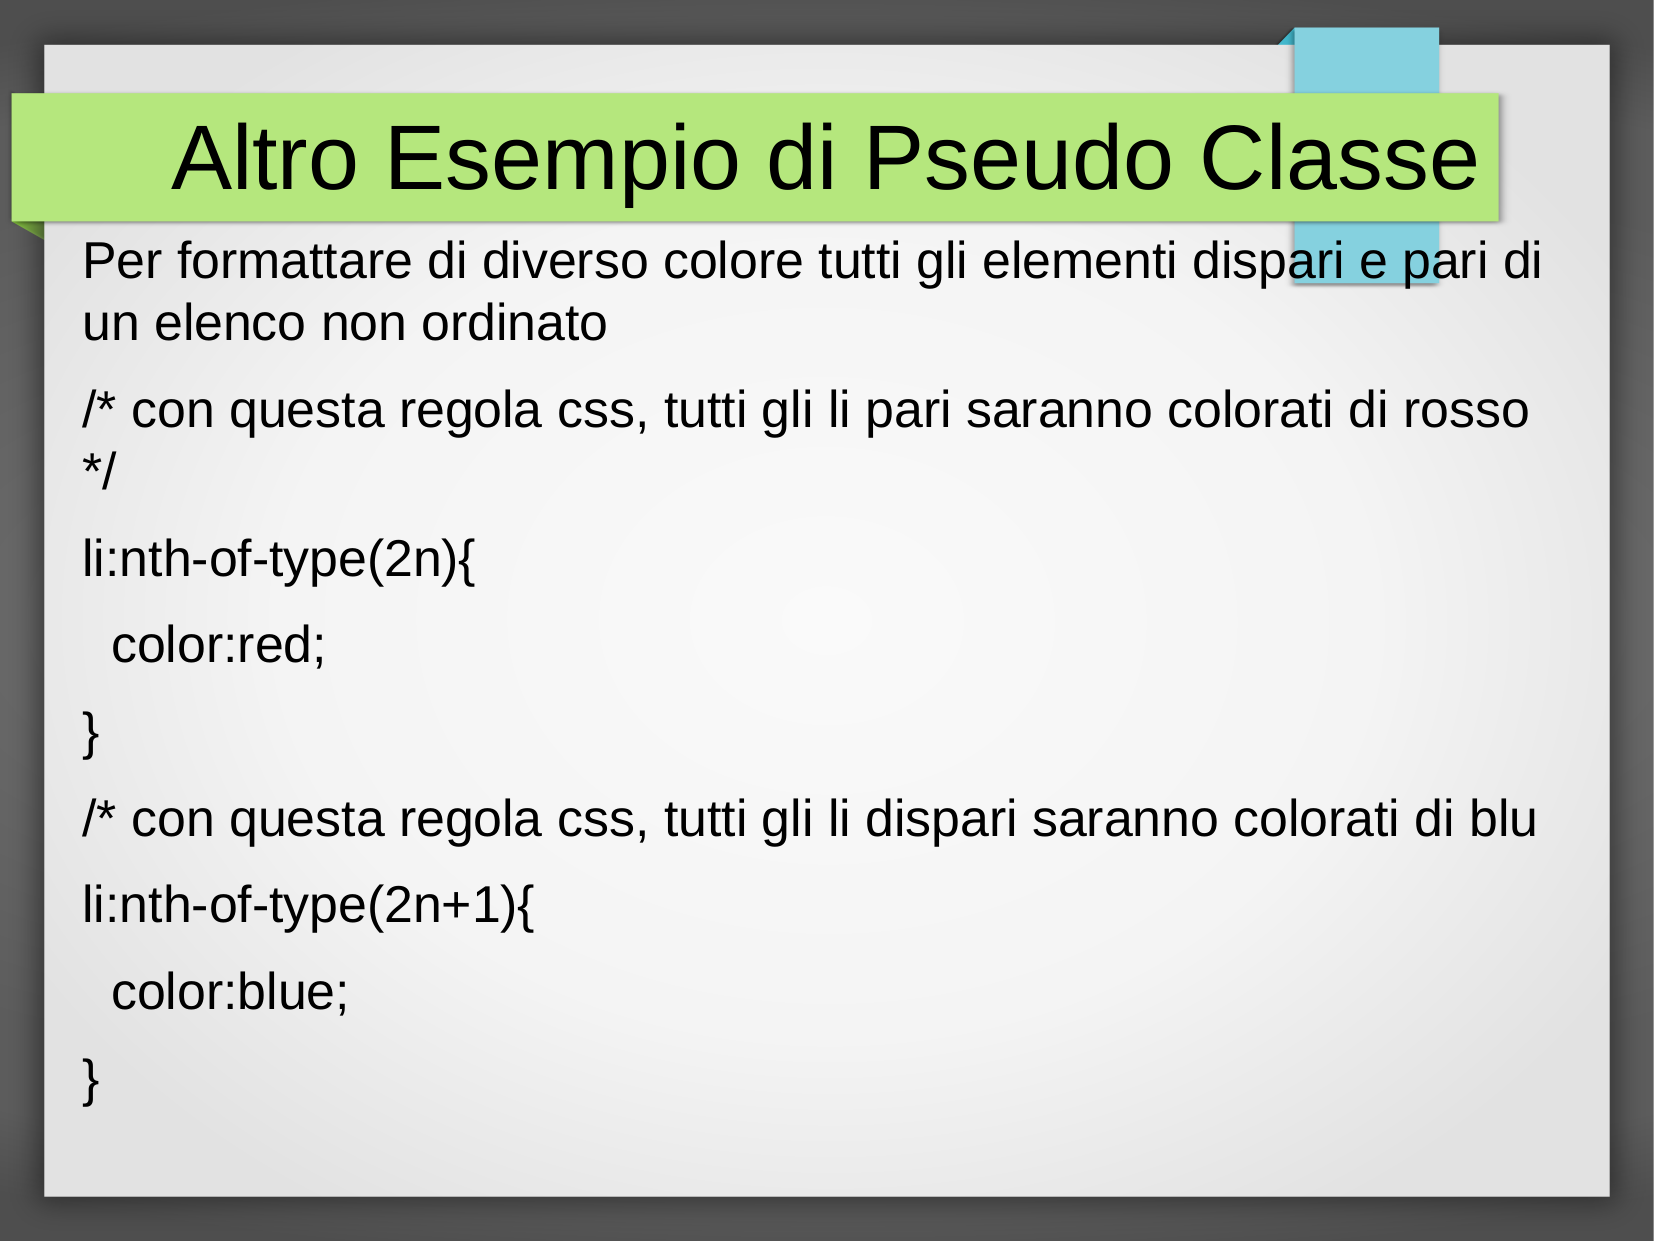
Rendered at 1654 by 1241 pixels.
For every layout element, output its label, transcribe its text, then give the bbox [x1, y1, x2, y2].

title Altro Esempio di Pseudo Classe [82, 49, 1571, 226]
list Per formattare di diverso colore tutti gli elementi dispari e pari di un elenco non ordinato /* con questa regola css, tutti gli li pari saranno colorati di rosso */ li:nth-of-type(2n){ color:red; } /* con questa regola css, tutti gli li dispari saranno colorati di blu li:nth-of-type(2n+1){ color:blue; } [82, 226, 1571, 1160]
picture [0, 0, 1654, 1241]
